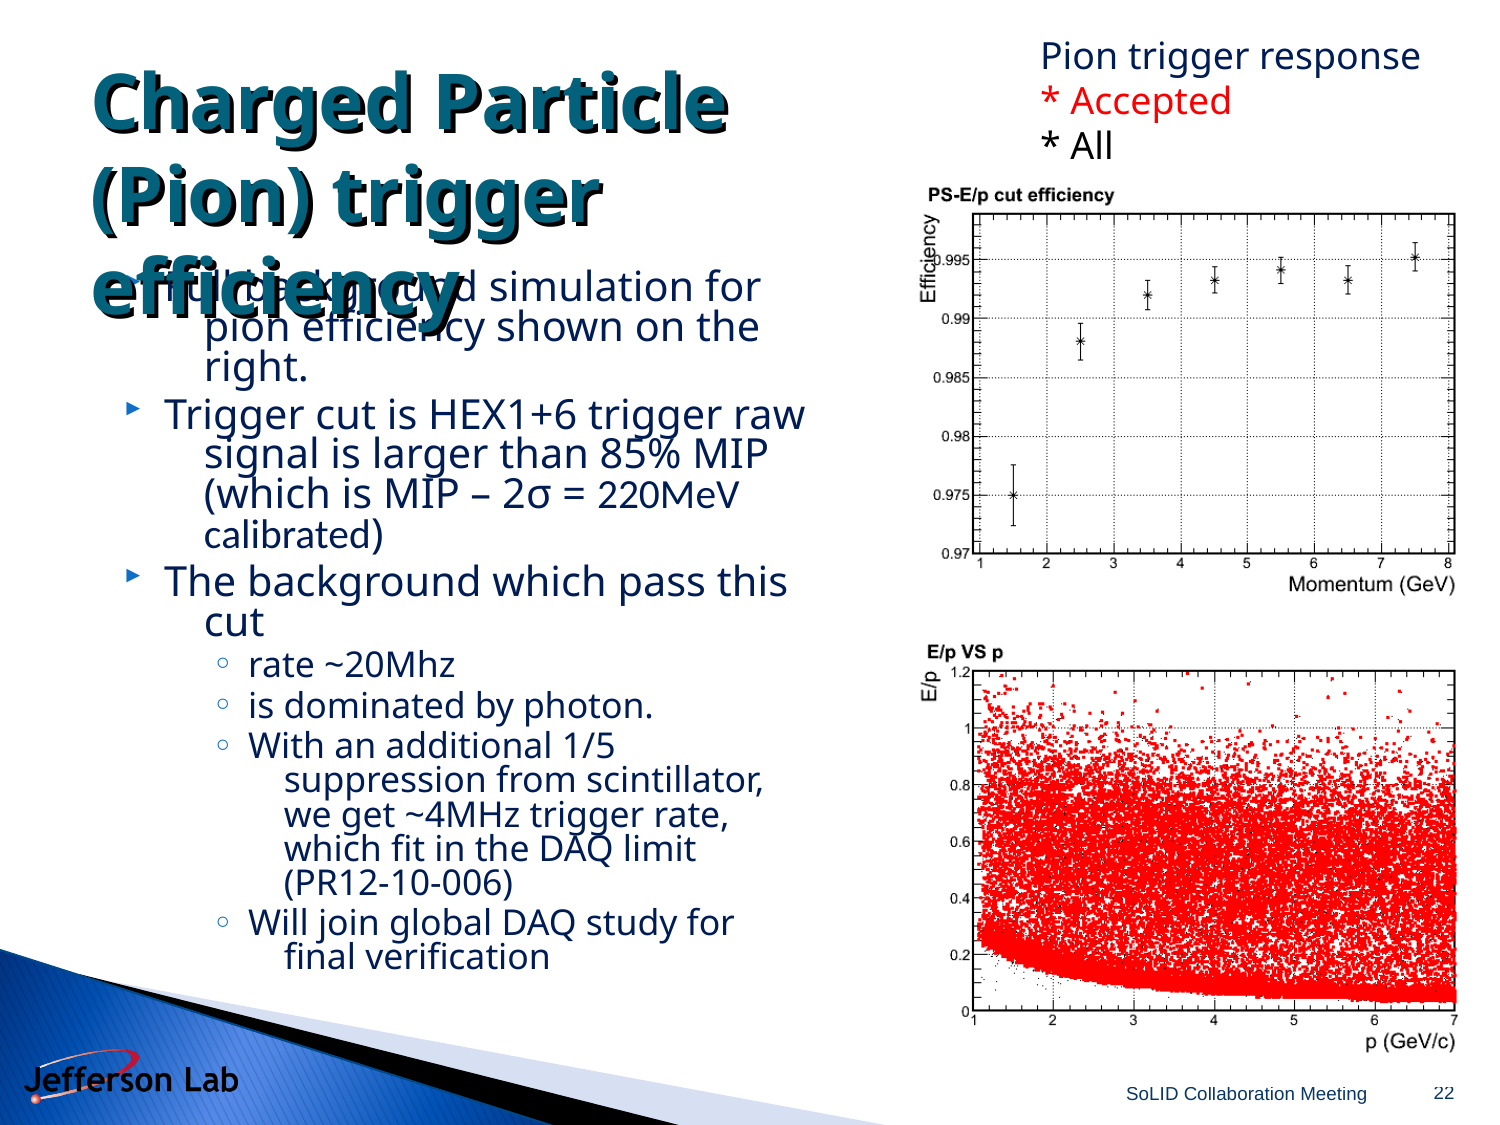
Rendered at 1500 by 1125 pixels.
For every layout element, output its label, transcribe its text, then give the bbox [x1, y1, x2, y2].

picture [887, 174, 1500, 1087]
title Charged Particle (Pion) trigger efficiency [75, 45, 888, 233]
list Full background simulation for pion efficiency shown on the right. Trigger cut is HEX1+6 trigger raw signal is larger than 85% MIP (which is MIP – 2σ = 220MeV calibrated) The background which pass this cut rate ~20Mhz is dominated by photon. With an additional 1/5 suppression from scintillator, we get ~4MHz trigger rate, which fit in the DAQ limit (PR12-10-006) Will join global DAQ study for final verification [75, 262, 826, 1000]
text_box 22 [1418, 1087, 1479, 1112]
text_box Pion trigger response * Accepted * All [1025, 25, 1447, 174]
text_box SoLID Collaboration Meeting [1074, 1087, 1418, 1112]
